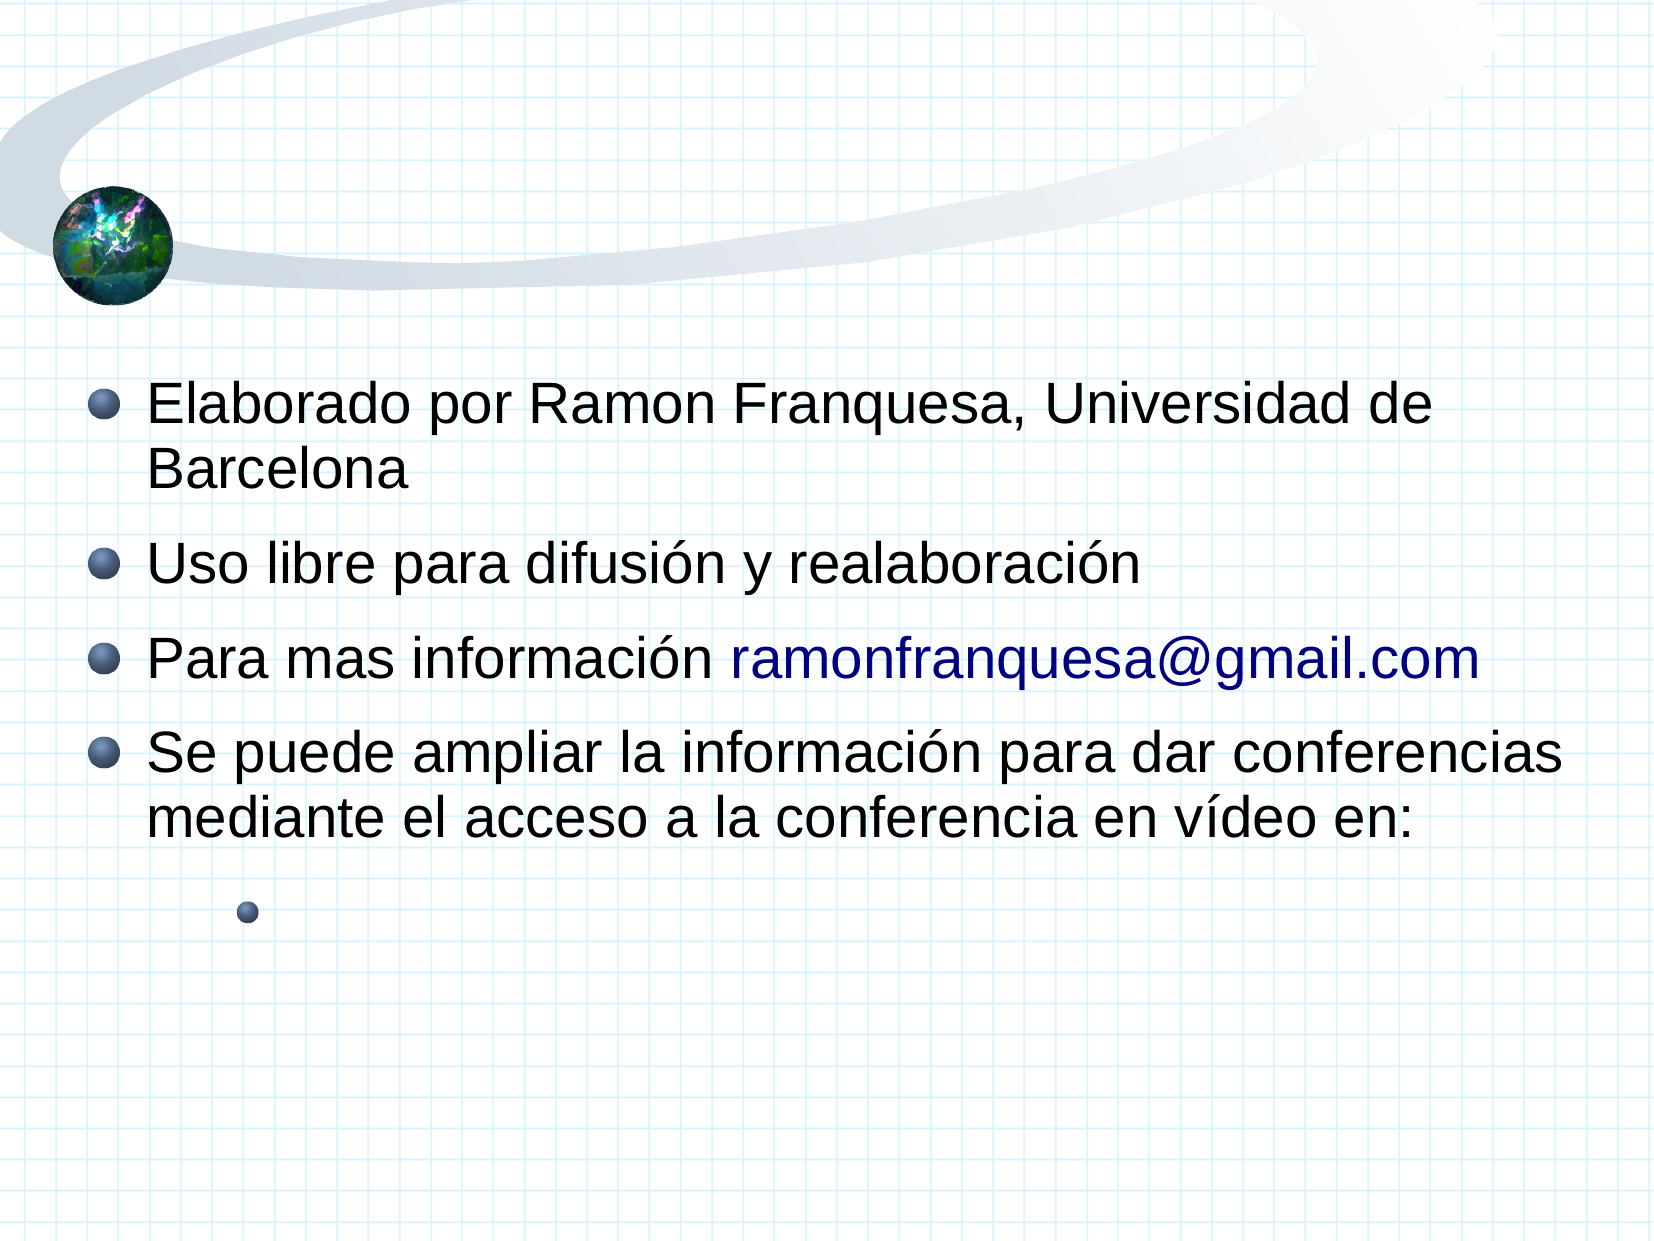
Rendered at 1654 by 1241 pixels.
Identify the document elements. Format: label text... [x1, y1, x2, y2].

list Elaborado por Ramon Franquesa, Universidad de Barcelona Uso libre para difusión y realaboración Para mas información ramonfranquesa@gmail.com Se puede ampliar la información para dar conferencias mediante el acceso a la conferencia en vídeo en: [75, 371, 1576, 1153]
picture [0, 0, 385, 140]
picture [0, 0, 1654, 1241]
